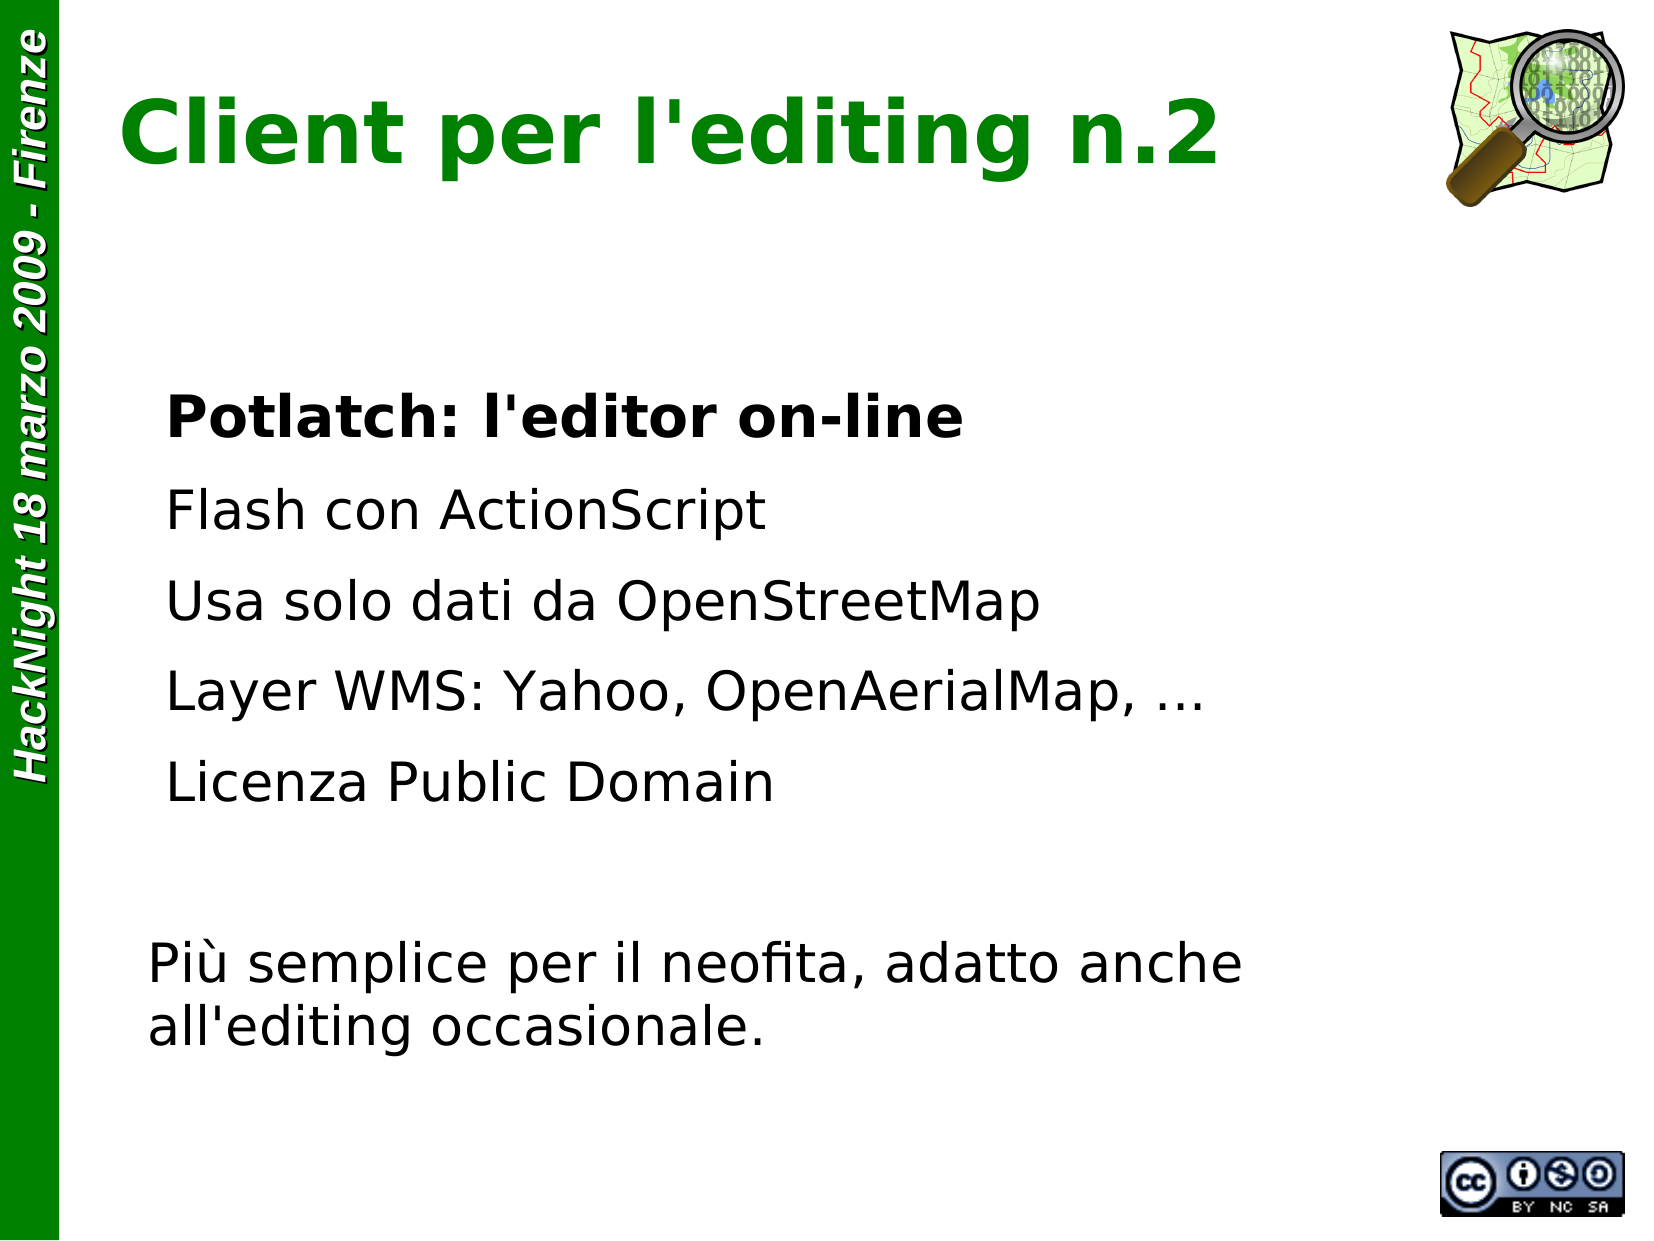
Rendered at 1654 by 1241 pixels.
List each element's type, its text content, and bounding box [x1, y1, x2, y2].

title Client per l'editing n.2 [118, 36, 1394, 229]
picture [1440, 1151, 1625, 1217]
picture [1446, 29, 1625, 207]
list Potlatch: l'editor on-line Flash con ActionScript Usa solo dati da OpenStreetMap Layer WMS: Yahoo, OpenAerialMap, ... Licenza Public Domain Più semplice per il neofita, adatto anche all'editing occasionale. [147, 383, 1447, 1059]
